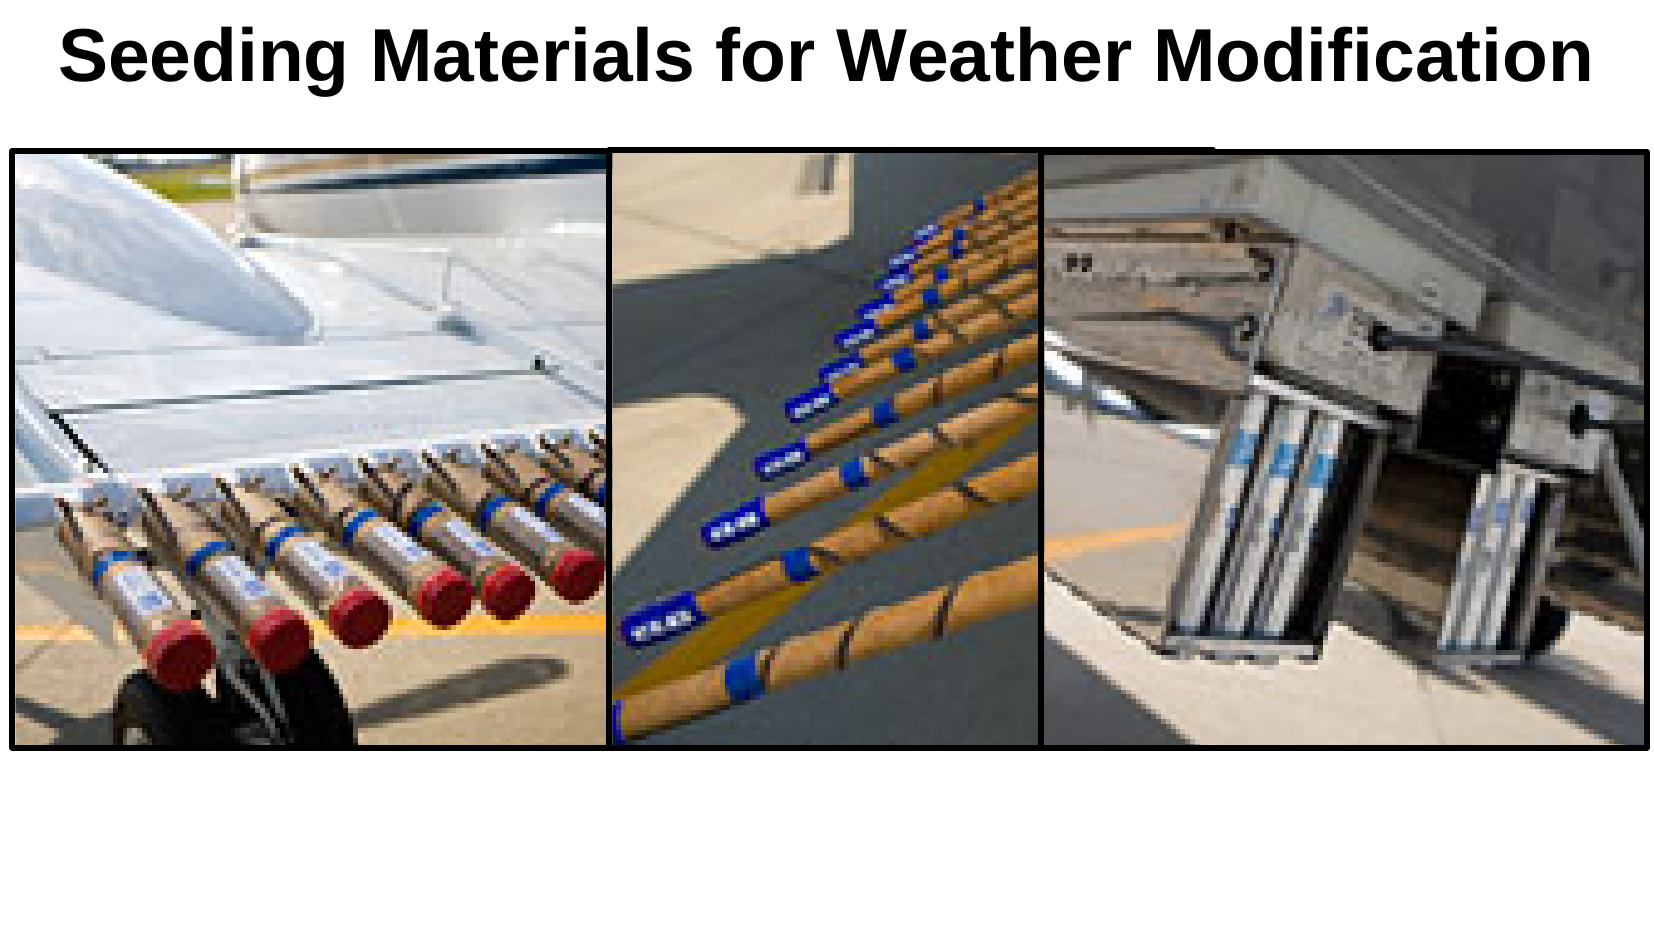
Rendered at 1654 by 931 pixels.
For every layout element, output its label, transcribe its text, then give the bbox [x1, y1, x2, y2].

picture [612, 153, 1038, 745]
title Seeding Materials for Weather Modification [0, 2, 1654, 113]
picture [1044, 154, 1644, 745]
picture [15, 153, 606, 745]
